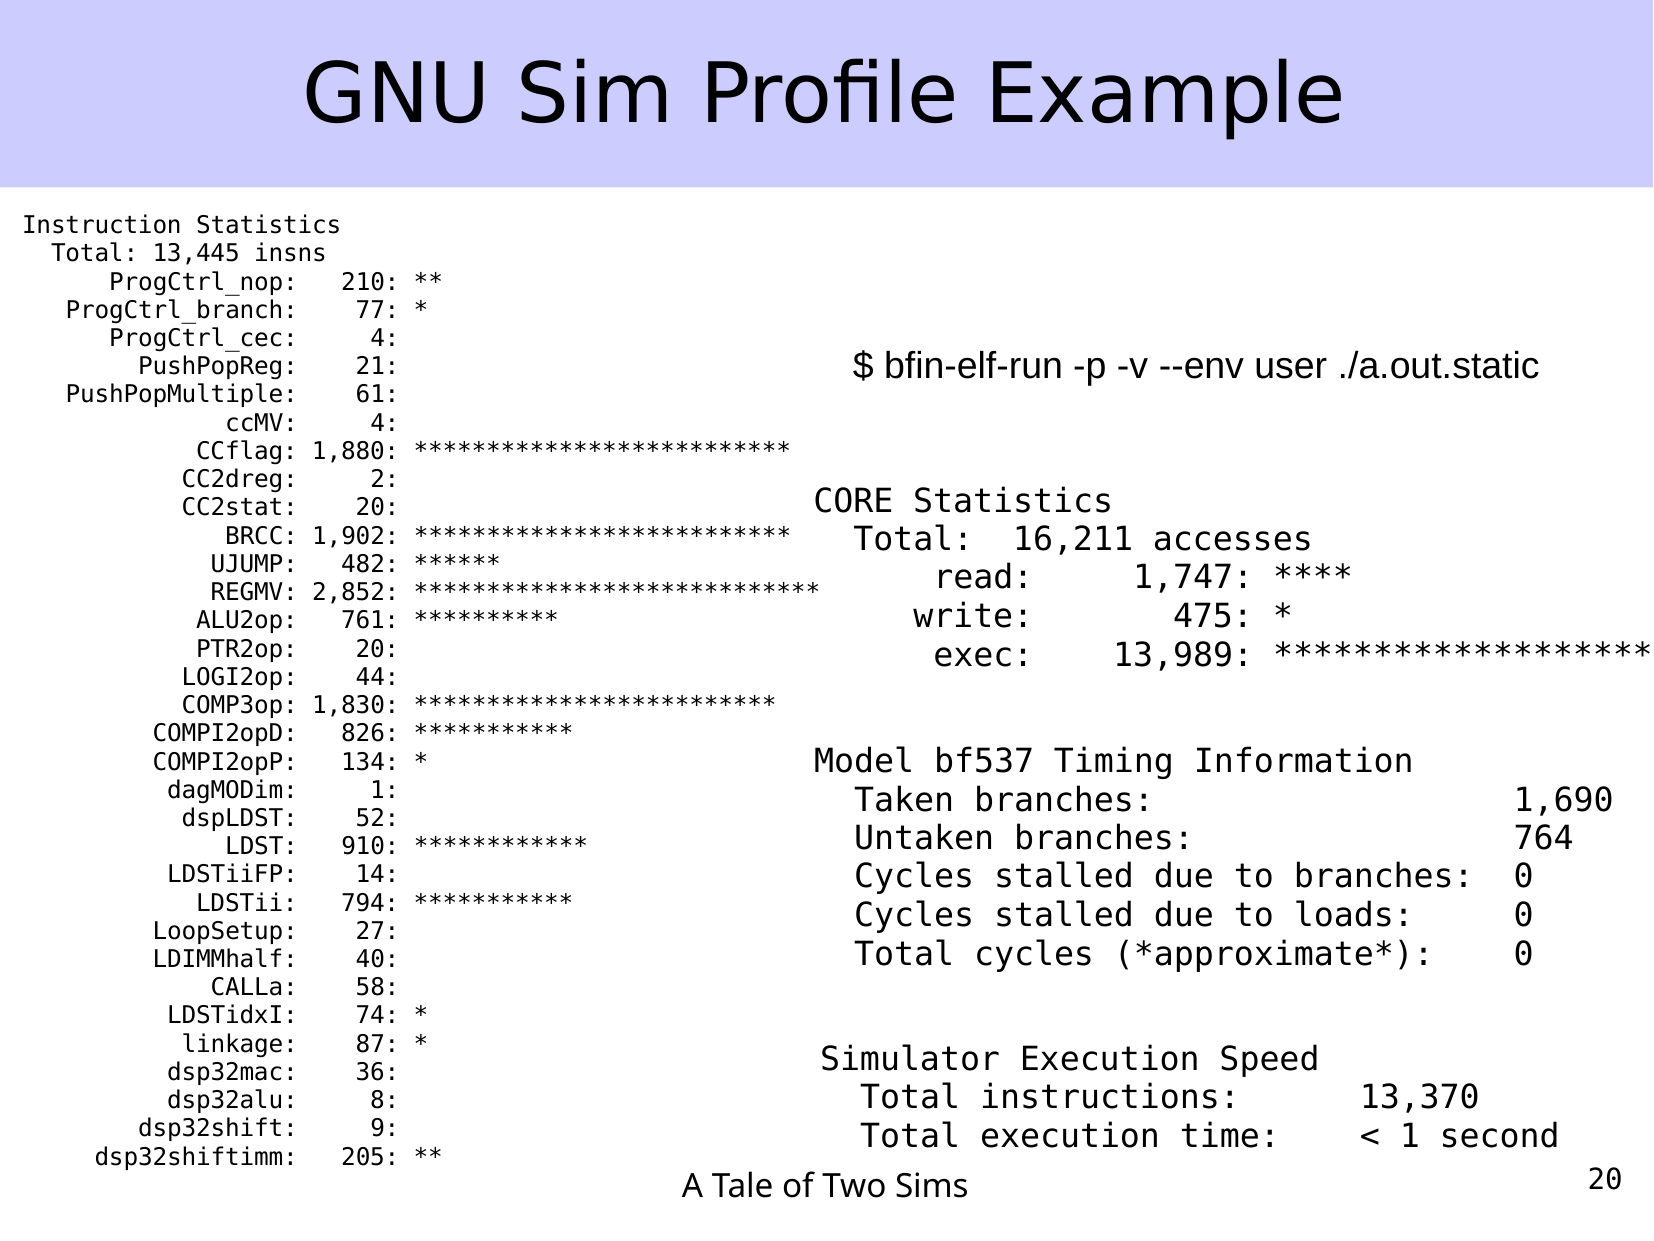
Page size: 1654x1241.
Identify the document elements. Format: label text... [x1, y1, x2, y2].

text_box $ bfin-elf-run -p -v --env user ./a.out.static [825, 337, 1556, 395]
text_box Model bf537 Timing Information Taken branches: 1,690 Untaken branches: 764 Cycles stalled due to branches: 0 Cycles stalled due to loads: 0 Total cycles (*approximate*): 0 [787, 734, 1630, 981]
list Instruction Statistics Total: 13,445 insns ProgCtrl_nop: 210: ** ProgCtrl_branch: 77: * ProgCtrl_cec: 4: PushPopReg: 21: PushPopMultiple: 61: ccMV: 4: CCflag: 1,880: ************************** CC2dreg: 2: CC2stat: 20: BRCC: 1,902: ************************** UJUMP: 482: ****** REGMV: 2,852: **************************** ALU2op: 761: ********** PTR2op: 20: LOGI2op: 44: COMP3op: 1,830: ************************* COMPI2opD: 826: *********** COMPI2opP: 134: * dagMODim: 1: dspLDST: 52: LDST: 910: ************ LDSTiiFP: 14: LDSTii: 794: *********** LoopSetup: 27: LDIMMhalf: 40: CALLa: 58: LDSTidxI: 74: * linkage: 87: * dsp32mac: 36: dsp32alu: 8: dsp32shift: 9: dsp32shiftimm: 205: ** [0, 211, 826, 1181]
text_box CORE Statistics Total: 16,211 accesses read: 1,747: **** write: 475: * exec: 13,989: **************************************** [786, 473, 1653, 682]
text_box Simulator Execution Speed Total instructions: 13,370 Total execution time: < 1 second [793, 1032, 1576, 1163]
title GNU Sim Profile Example [0, 0, 1651, 188]
